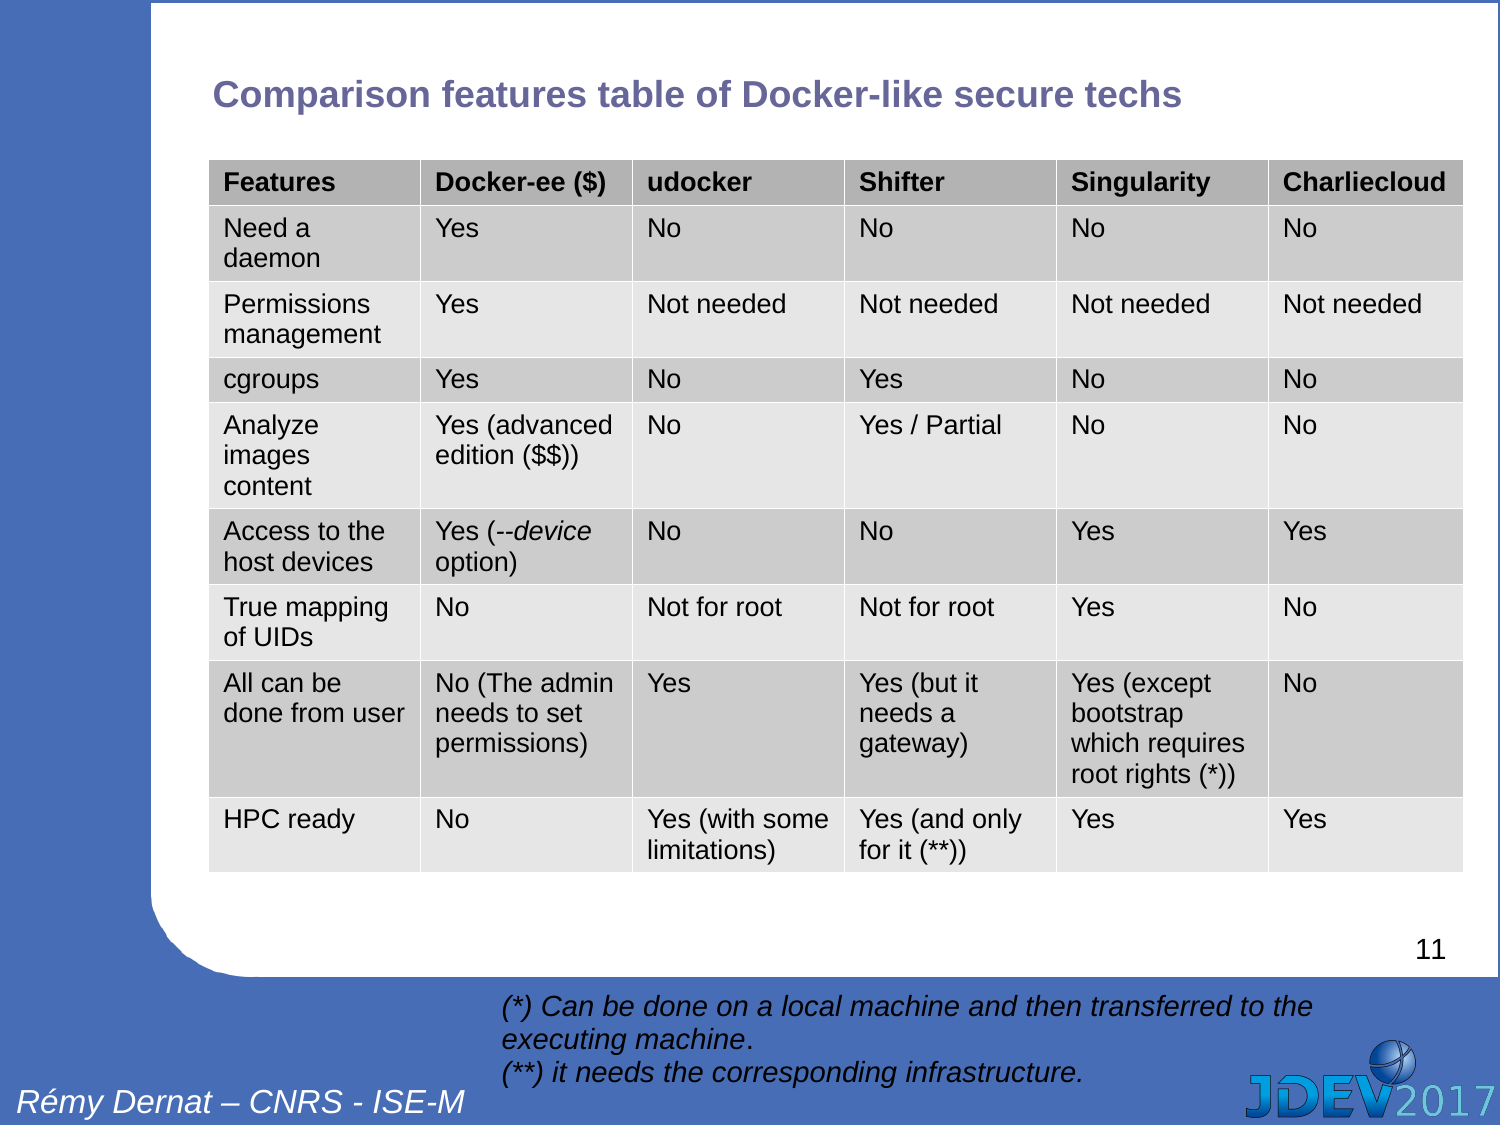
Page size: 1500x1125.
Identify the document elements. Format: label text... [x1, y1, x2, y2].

table_cell True mapping of UIDs [209, 585, 420, 660]
table_cell Yes [1057, 509, 1268, 584]
table_cell No [1057, 403, 1268, 508]
table_cell Permissions management [209, 282, 420, 357]
table_cell Yes [633, 661, 844, 797]
table_header udocker [633, 160, 844, 205]
title Comparison features table of Docker-like secure techs [212, 24, 1447, 159]
table_cell No [1269, 358, 1463, 402]
table_cell All can be done from user [209, 661, 420, 797]
text_box (*) Can be done on a local machine and then transferred to the executing machine. (**) it needs the corresponding infrastructure. [486, 982, 1350, 1096]
table_cell No [633, 403, 844, 508]
table_cell Yes [1057, 798, 1268, 872]
table_cell Yes (but it needs a gateway) [845, 661, 1056, 797]
table_cell Yes (advanced edition ($$)) [421, 403, 632, 508]
table_cell Yes [421, 282, 632, 357]
table_cell No [1269, 661, 1463, 797]
table_cell cgroups [209, 358, 420, 402]
table_cell Yes (with some limitations) [633, 798, 844, 872]
table_cell No (The admin needs to set permissions) [421, 661, 632, 797]
table_cell Yes (and only for it (**)) [845, 798, 1056, 872]
table_cell Yes [1269, 509, 1463, 584]
table_cell HPC ready [209, 798, 420, 872]
text_box Rémy Dernat – CNRS - ISE-M [0, 1075, 488, 1125]
table_cell Yes [1269, 798, 1463, 872]
table_cell Yes [845, 358, 1056, 402]
table_cell No [845, 509, 1056, 584]
table_cell No [1269, 206, 1463, 281]
table_cell Not for root [633, 585, 844, 660]
table_cell Yes [1057, 585, 1268, 660]
table_cell No [1269, 585, 1463, 660]
table_cell Not needed [845, 282, 1056, 357]
table_header Features [209, 160, 420, 205]
table_cell No [633, 358, 844, 402]
table_header Singularity [1057, 160, 1268, 205]
table_cell Yes / Partial [845, 403, 1056, 508]
table_cell Need a daemon [209, 206, 420, 281]
table_cell Yes [421, 206, 632, 281]
table_cell Yes (--device option) [421, 509, 632, 584]
table_header Docker-ee ($) [421, 160, 632, 205]
table_cell Analyze images content [209, 403, 420, 508]
table_cell Yes [421, 358, 632, 402]
table_cell No [845, 206, 1056, 281]
picture [0, 0, 1500, 1125]
table_header Charliecloud [1269, 160, 1463, 205]
table_cell No [421, 798, 632, 872]
table_cell Not needed [1269, 282, 1463, 357]
table_cell No [1057, 206, 1268, 281]
table_cell Yes (except bootstrap which requires root rights (*)) [1057, 661, 1268, 797]
table_cell No [1269, 403, 1463, 508]
table_header Shifter [845, 160, 1056, 205]
table_cell No [421, 585, 632, 660]
table_cell Access to the host devices [209, 509, 420, 584]
table_cell No [1057, 358, 1268, 402]
table_cell Not needed [1057, 282, 1268, 357]
table_cell Not needed [633, 282, 844, 357]
table_cell Not for root [845, 585, 1056, 660]
table_cell No [633, 509, 844, 584]
table_cell No [633, 206, 844, 281]
